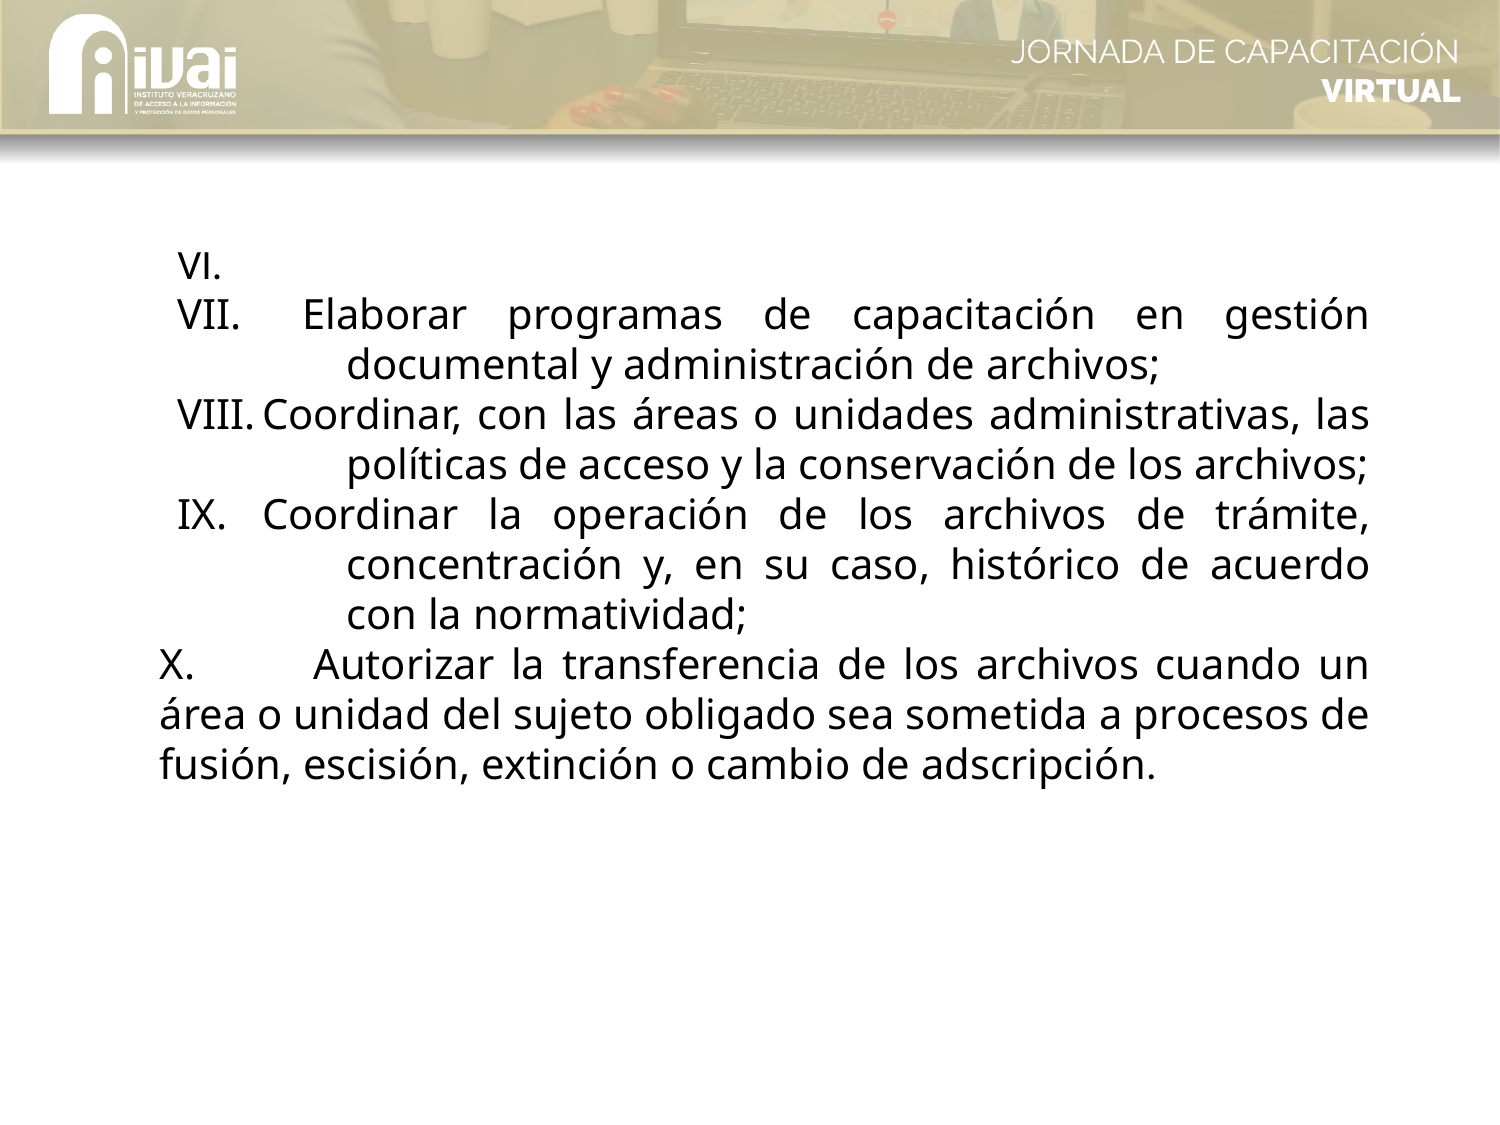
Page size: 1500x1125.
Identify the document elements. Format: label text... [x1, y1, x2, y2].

text_box Elaborar programas de capacitación en gestión documental y administración de archivos; Coordinar, con las áreas o unidades administrativas, las políticas de acceso y la conservación de los archivos; Coordinar la operación de los archivos de trámite, concentración y, en su caso, histórico de acuerdo con la normatividad; X. Autorizar la transferencia de los archivos cuando un área o unidad del sujeto obligado sea sometida a procesos de fusión, escisión, extinción o cambio de adscripción. [127, 230, 1386, 795]
